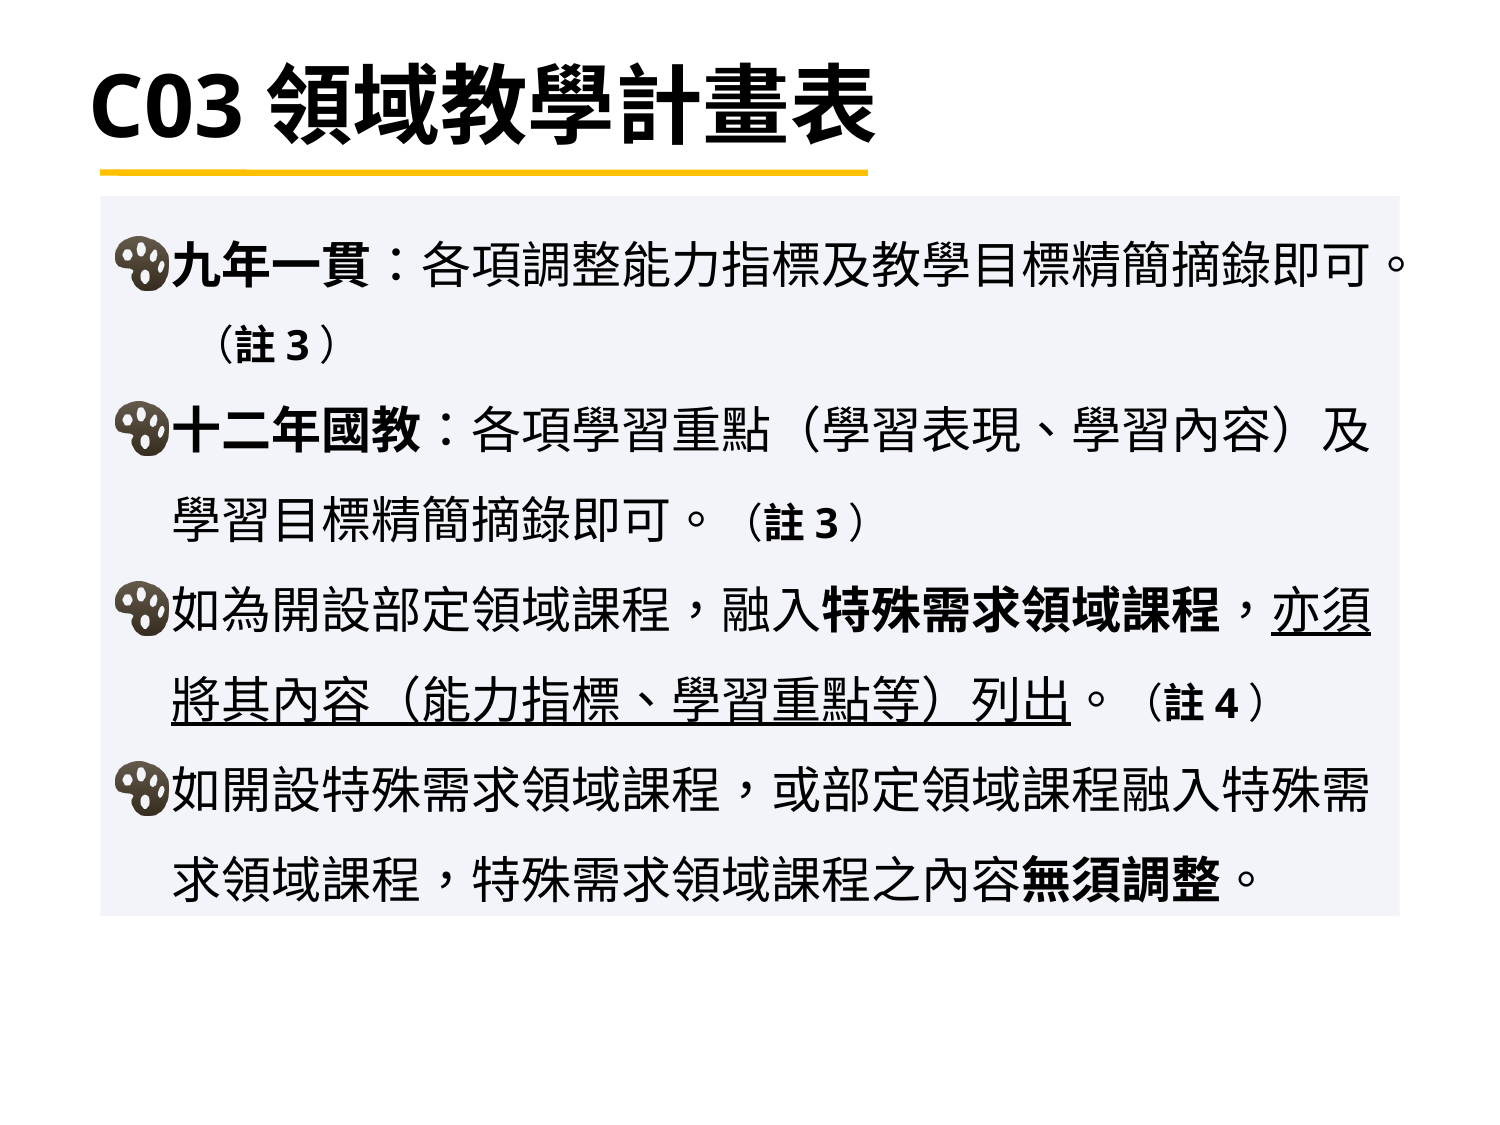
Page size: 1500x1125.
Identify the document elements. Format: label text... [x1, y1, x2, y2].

picture [115, 761, 169, 816]
picture [115, 236, 169, 291]
text_box 九年一貫：各項調整能力指標及教學目標精簡摘錄即可。 （註3） 十二年國教：各項學習重點（學習表現、學習內容）及學習目標精簡摘錄即可。（註3） 如為開設部定領域課程，融入特殊需求領域課程，亦須將其內容（能力指標、學習重點等）列出。（註4） 如開設特殊需求領域課程，或部定領域課程融入特殊需求領域課程，特殊需求領域課程之內容無須調整。 [100, 196, 1400, 917]
picture [115, 401, 169, 456]
text_box C03領域教學計畫表 [73, 42, 893, 163]
picture [115, 581, 169, 636]
